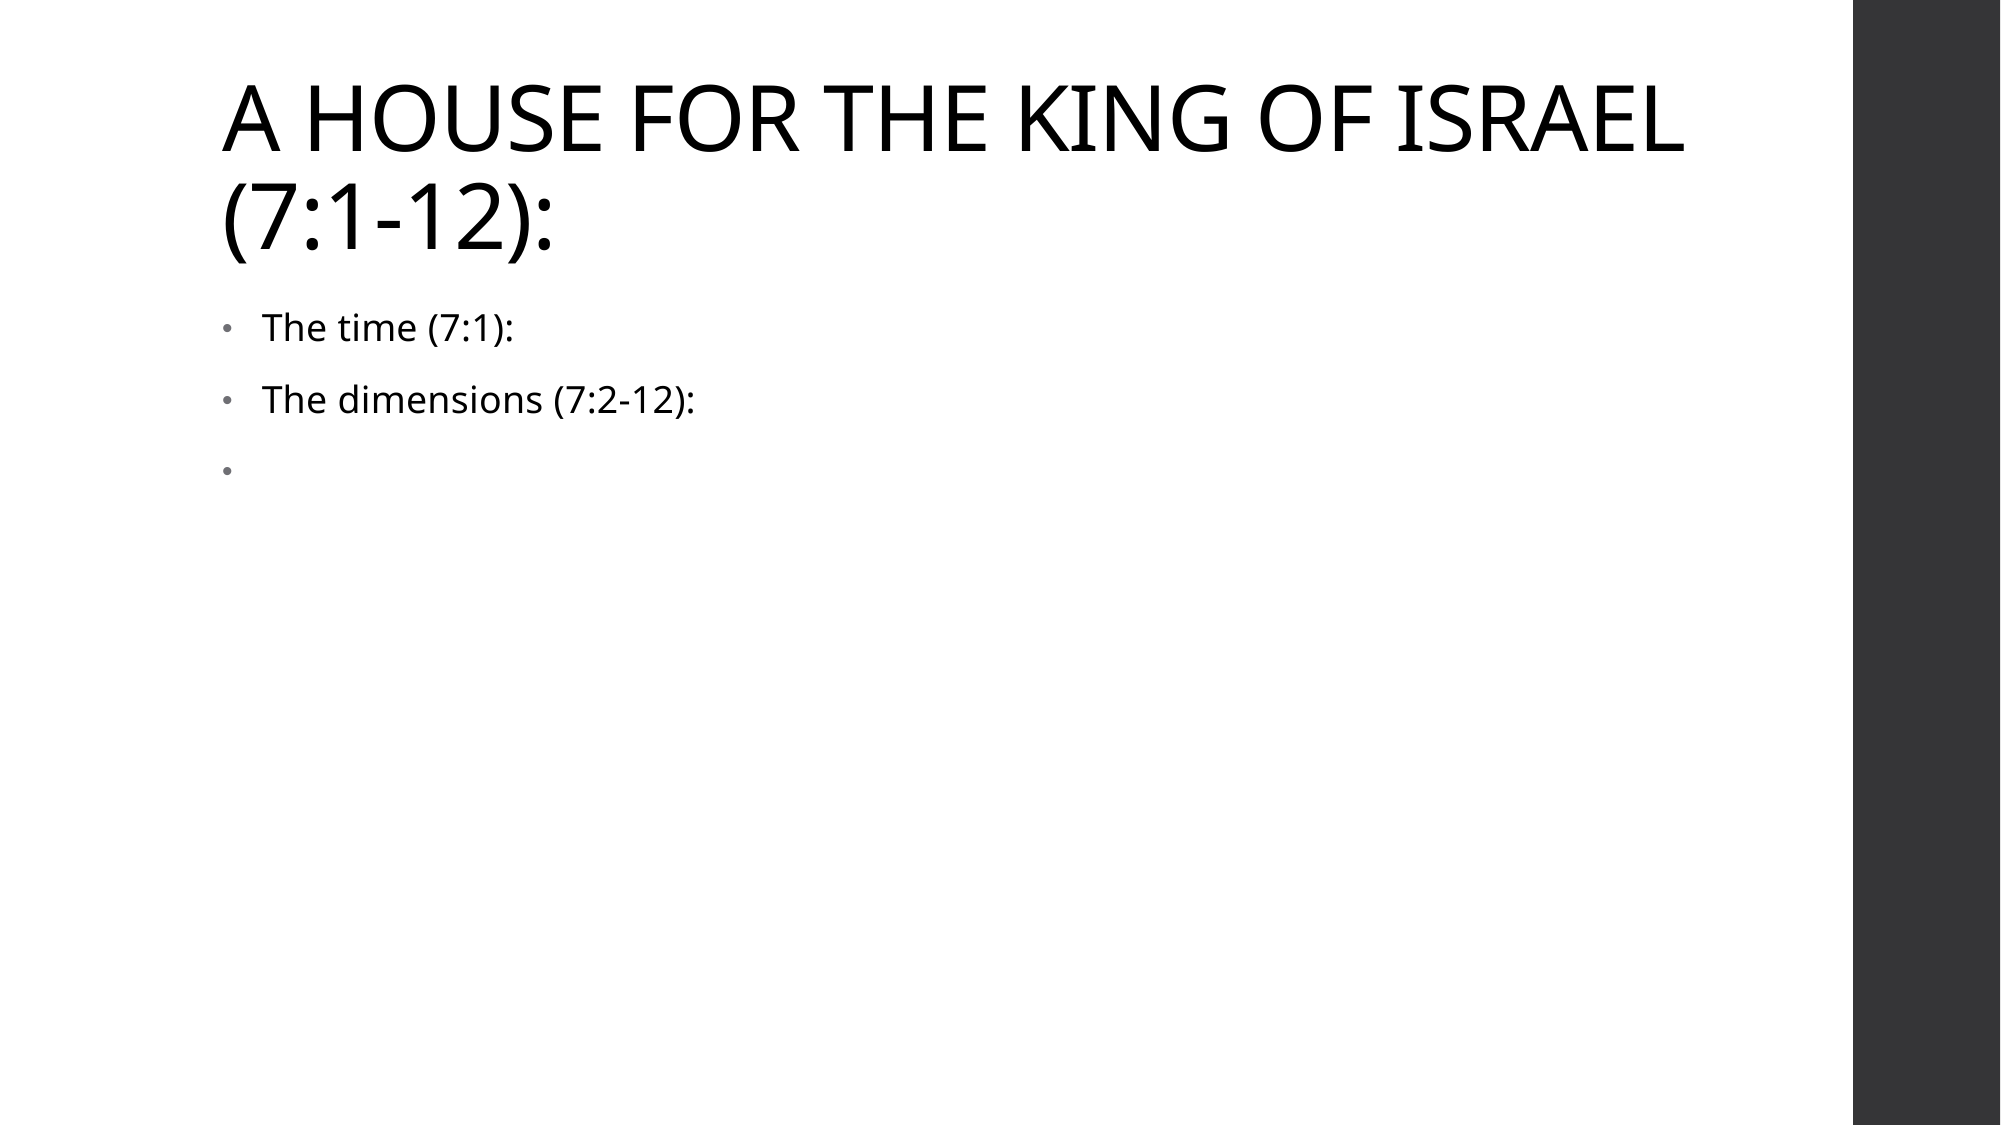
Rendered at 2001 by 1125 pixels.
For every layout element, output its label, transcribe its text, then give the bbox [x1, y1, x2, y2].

list The time (7:1): The dimensions (7:2-12): [206, 299, 1617, 1014]
title A HOUSE FOR THE KING OF ISRAEL (7:1-12): [206, 60, 1797, 278]
